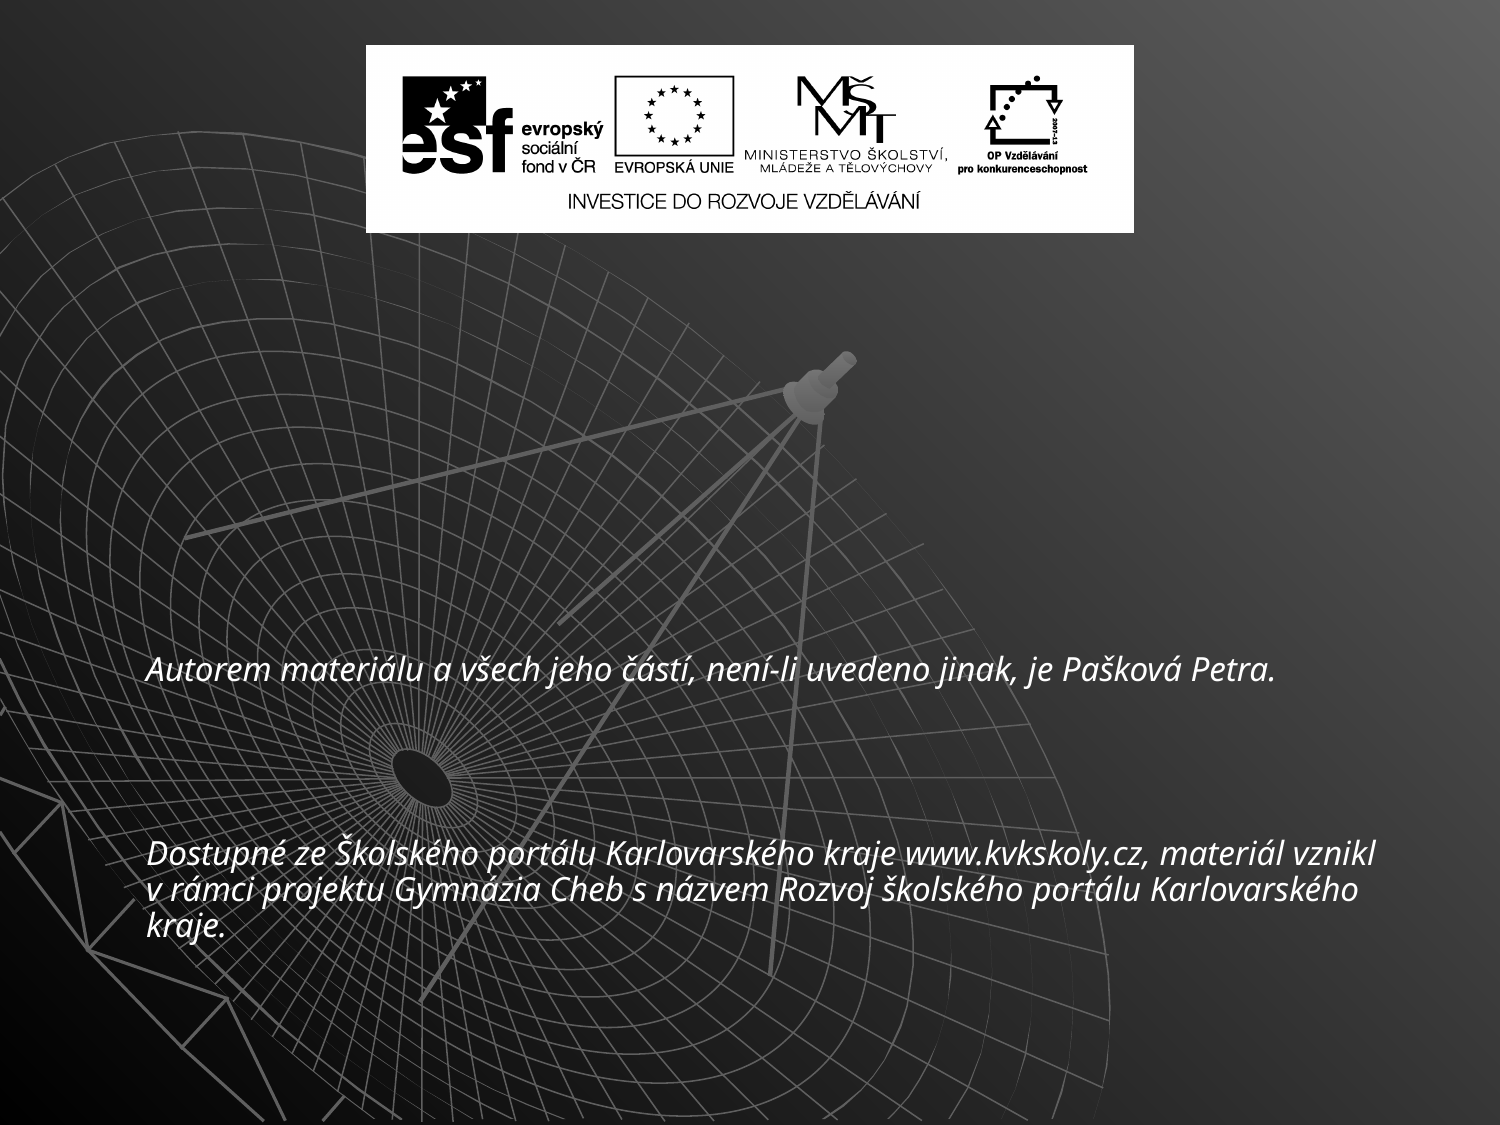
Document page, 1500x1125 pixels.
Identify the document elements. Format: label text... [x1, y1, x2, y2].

picture [366, 45, 1134, 233]
list Autorem materiálu a všech jeho částí, není-li uvedeno jinak, je Pašková Petra. Dostupné ze Školského portálu Karlovarského kraje www.kvkskoly.cz, materiál vznikl v rámci projektu Gymnázia Cheb s názvem Rozvoj školského portálu Karlovarského kraje. [75, 262, 1426, 1006]
